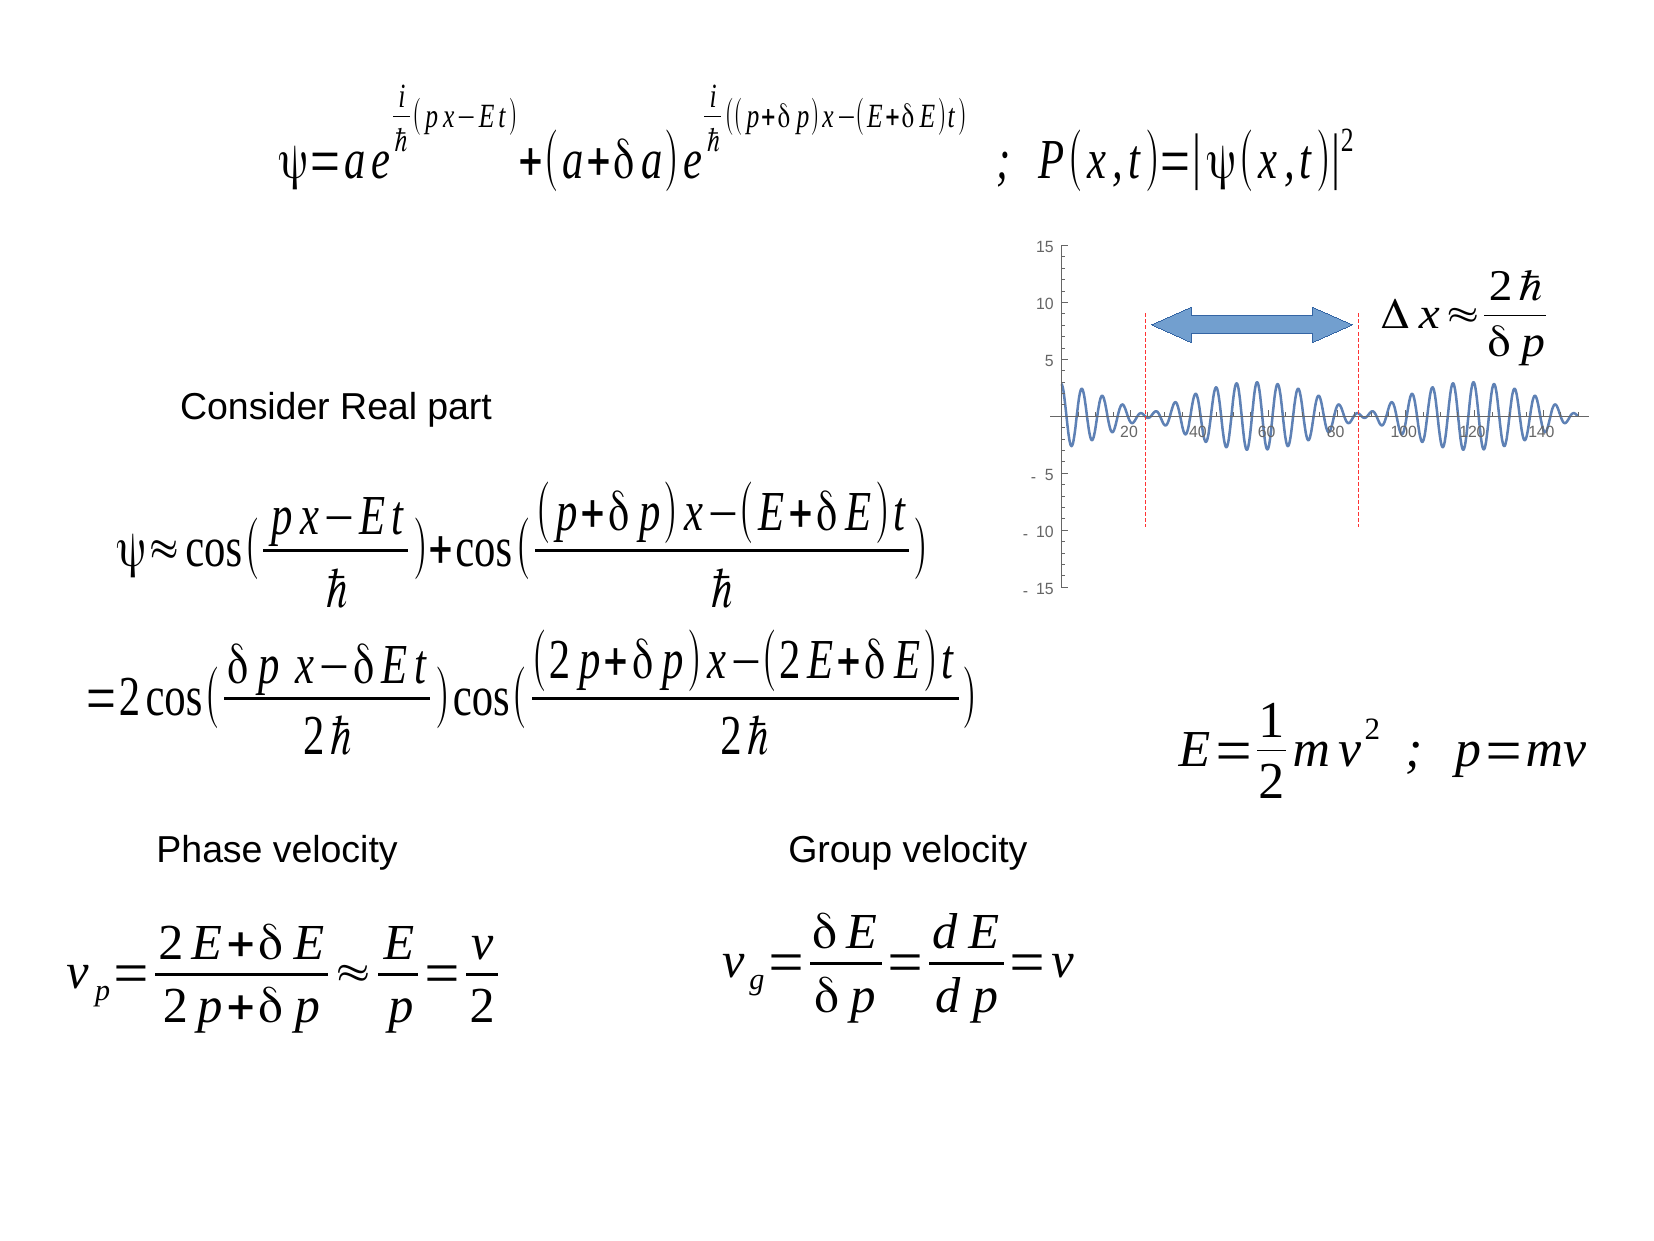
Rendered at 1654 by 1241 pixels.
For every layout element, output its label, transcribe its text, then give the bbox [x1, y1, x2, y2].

text_box Consider Real part [165, 377, 507, 438]
chart [714, 903, 1082, 1023]
text_box Group velocity [773, 820, 1058, 893]
chart [61, 478, 982, 773]
chart [59, 914, 506, 1034]
chart [271, 76, 1359, 195]
text_box Phase velocity [141, 820, 413, 881]
text_box [1151, 307, 1353, 343]
chart [1021, 236, 1654, 811]
